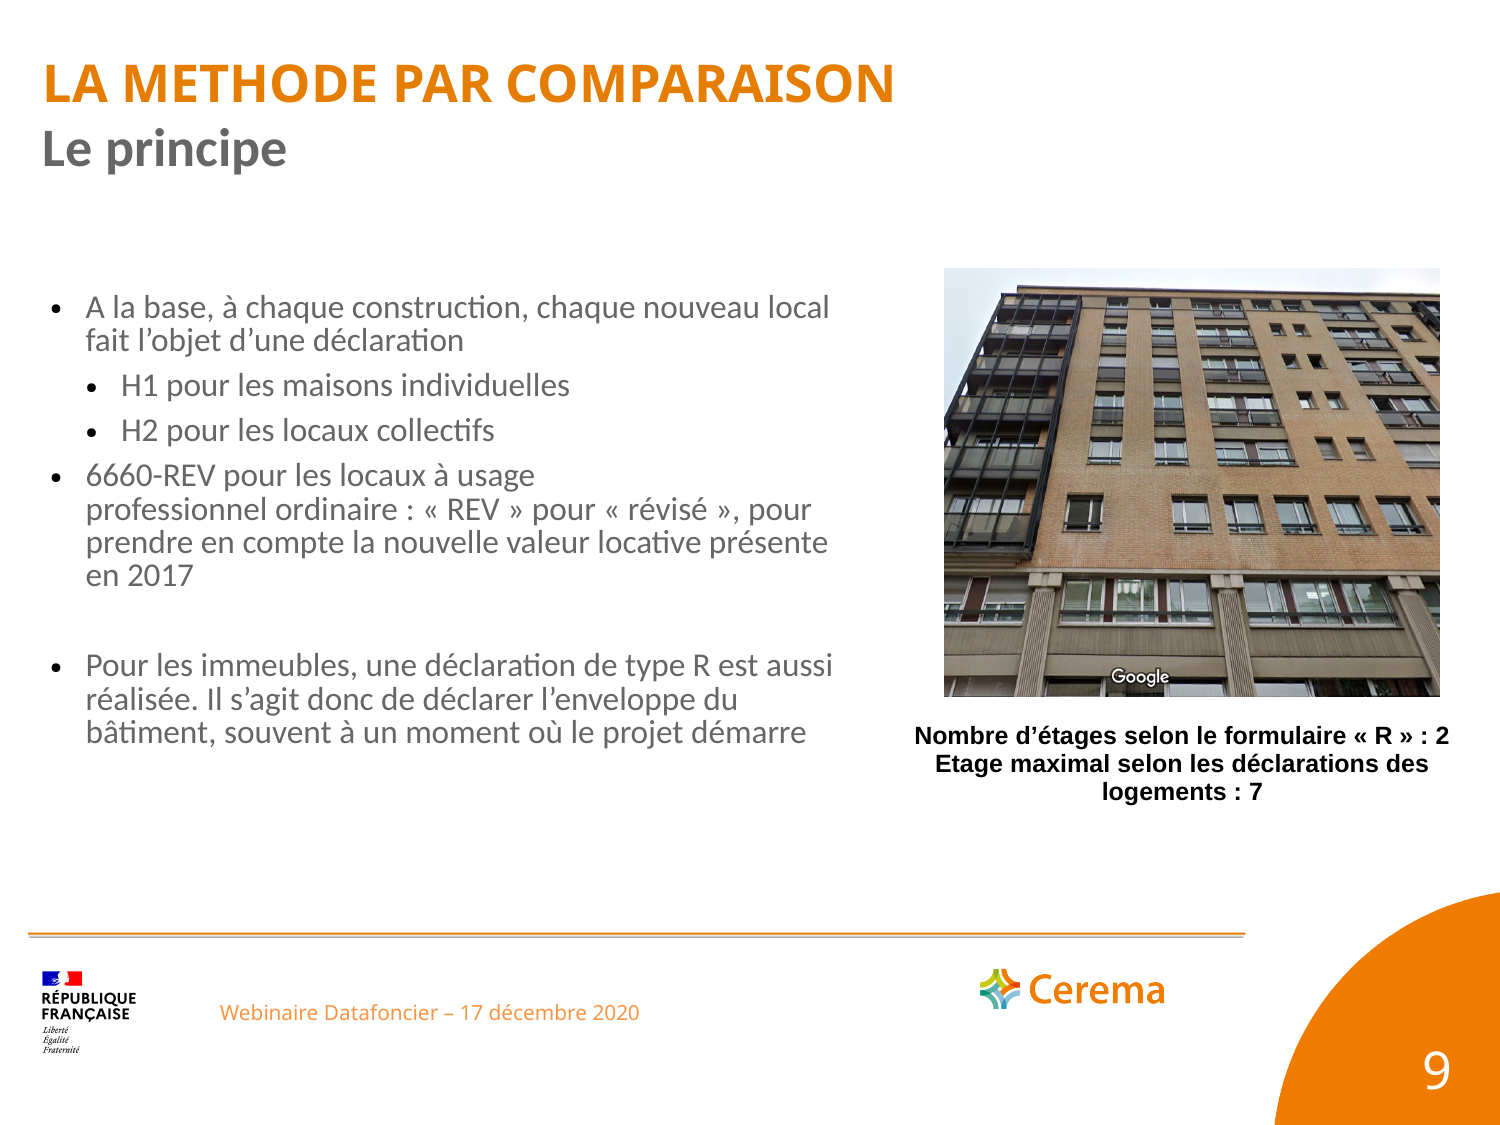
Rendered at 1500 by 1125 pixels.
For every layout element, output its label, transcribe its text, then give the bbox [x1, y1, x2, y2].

picture [960, 954, 1189, 1029]
picture [944, 268, 1440, 697]
text_box Nombre d’étages selon le formulaire « R » : 2 Etage maximal selon les déclarations des logements : 7 [899, 714, 1471, 814]
text_box Le principe [28, 118, 1458, 188]
text_box <numéro> [1407, 1029, 1456, 1116]
text_box La methode par comparaison [28, 6, 1470, 158]
picture [28, 957, 150, 1068]
text_box Webinaire Datafoncier – 17 décembre 2020 [212, 992, 787, 1032]
text_box A la base, à chaque construction, chaque nouveau local fait l’objet d’une déclaration H1 pour les maisons individuelles H2 pour les locaux collectifs 6660-REV pour les locaux à usage professionnel ordinaire : « REV » pour « révisé », pour prendre en compte la nouvelle valeur locative présente en 2017 Pour les immeubles, une déclaration de type R est aussi réalisée. Il s’agit donc de déclarer l’enveloppe du bâtiment, souvent à un moment où le projet démarre [35, 252, 875, 851]
picture [1272, 891, 1500, 1125]
